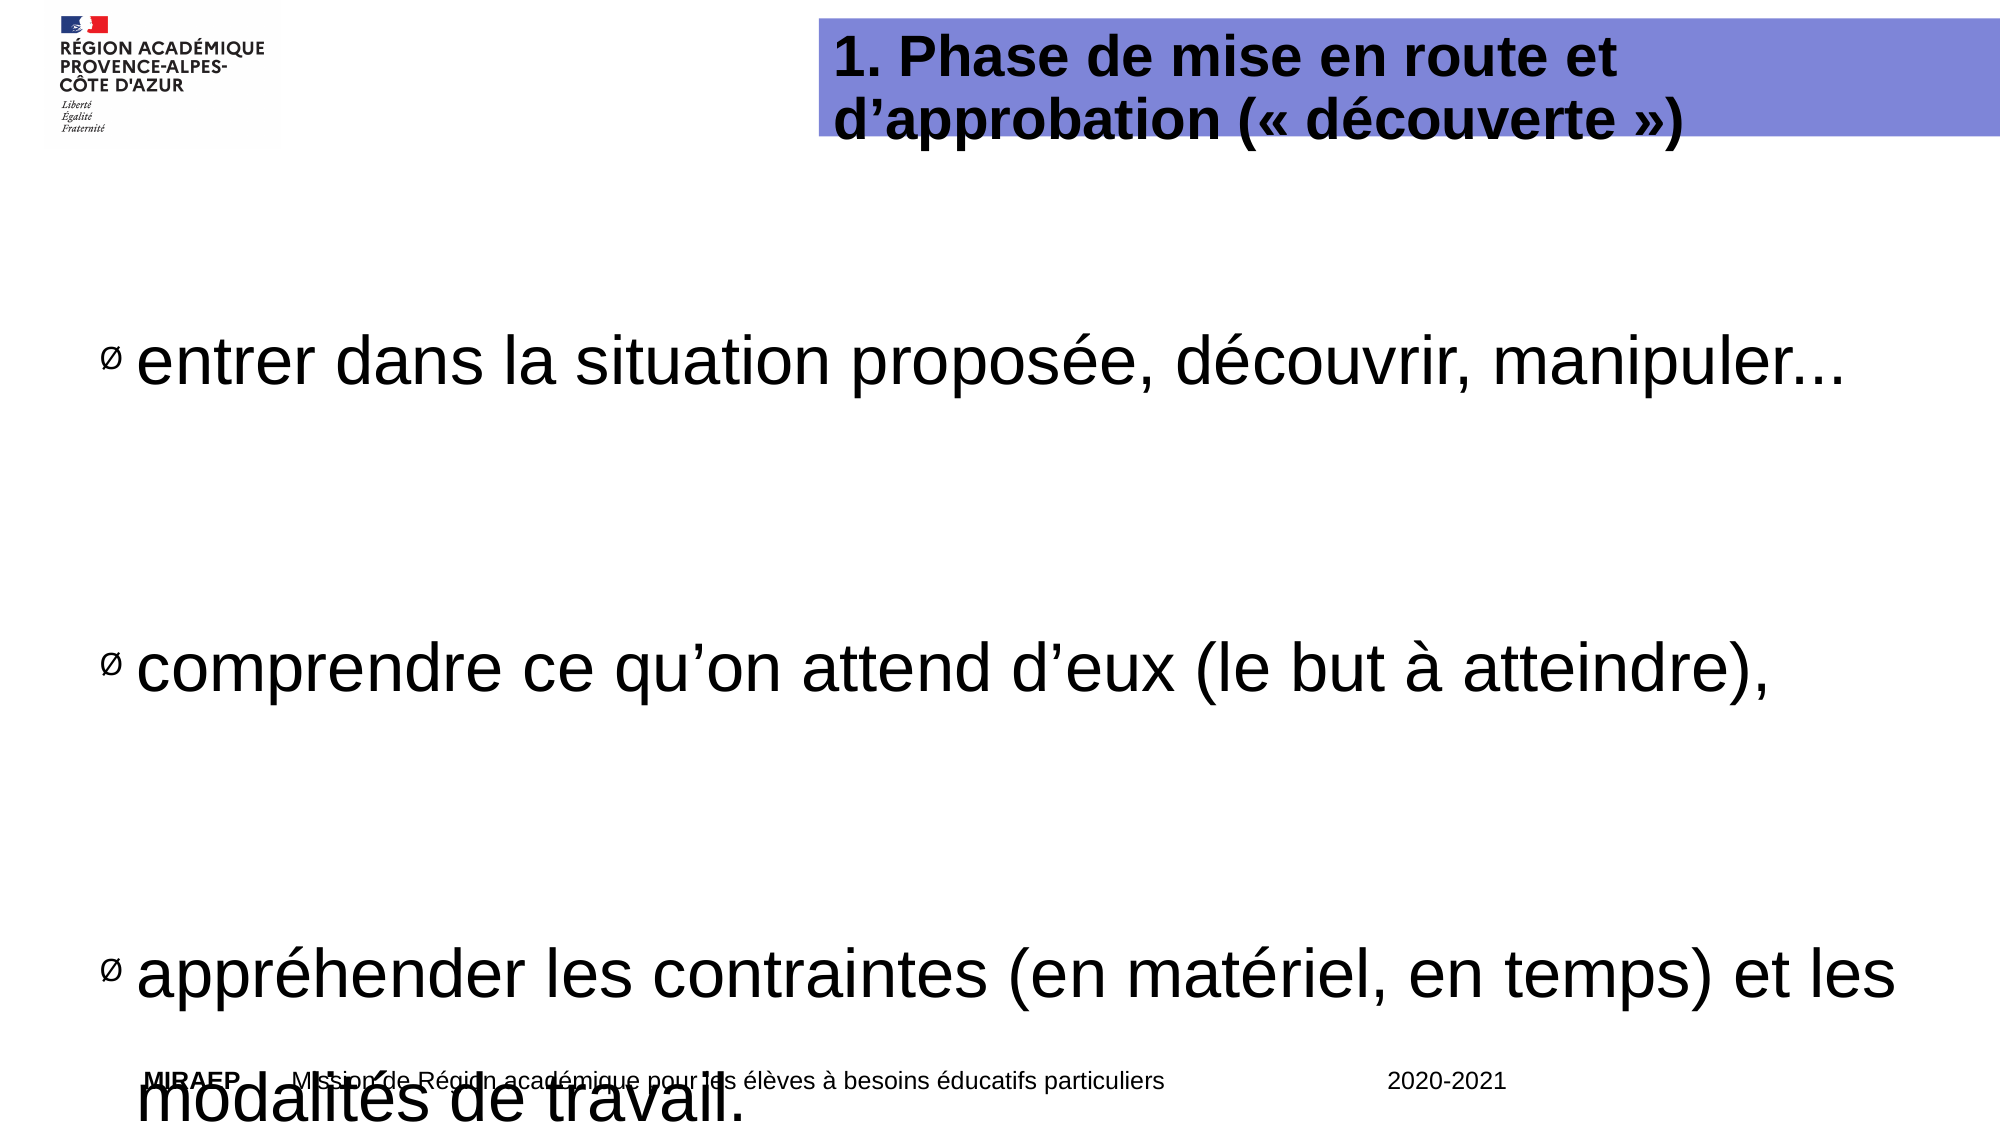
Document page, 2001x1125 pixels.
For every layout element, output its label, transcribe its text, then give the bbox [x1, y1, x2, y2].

picture [44, 0, 281, 149]
list entrer dans la situation proposée, découvrir, manipuler... comprendre ce qu’on attend d’eux (le but à atteindre), appréhender les contraintes (en matériel, en temps) et les modalités de travail. [84, 267, 1916, 950]
title 1. Phase de mise en route et d’approbation (« découverte ») [818, 18, 2000, 137]
